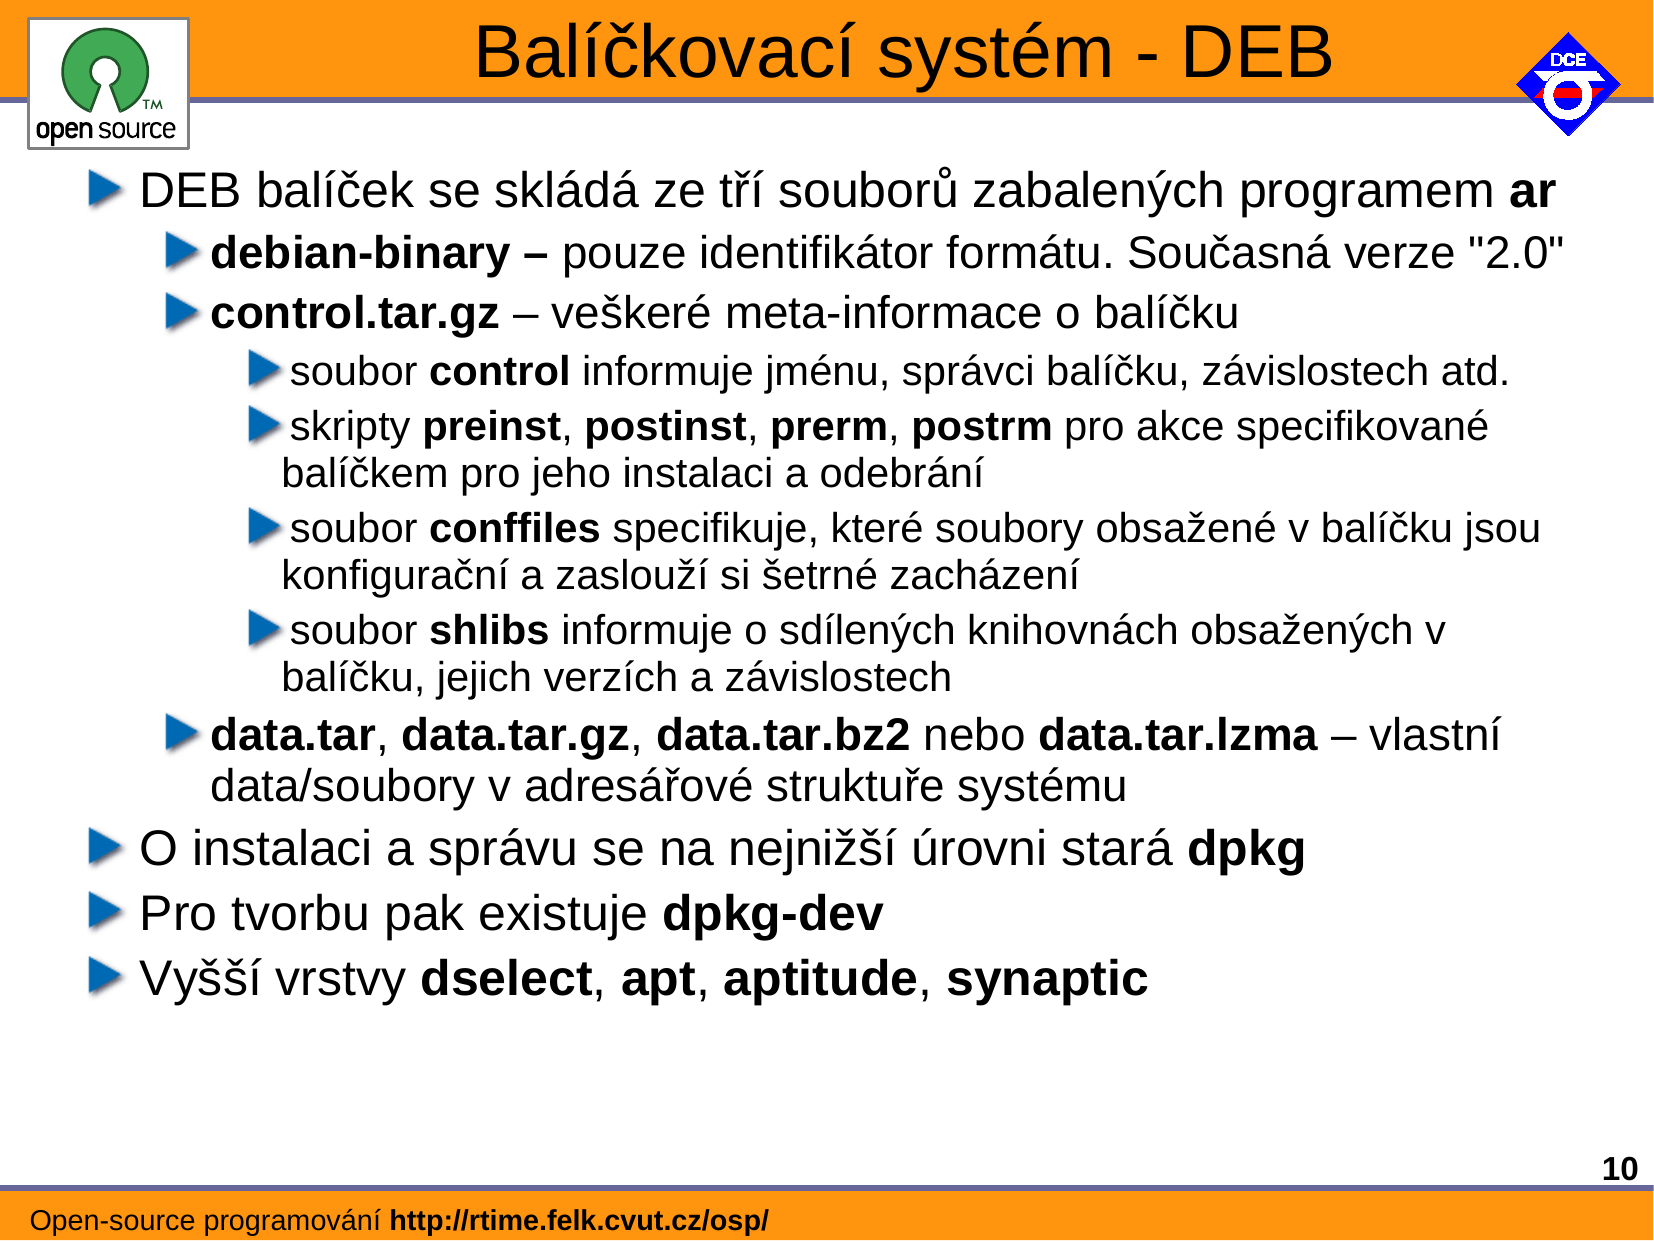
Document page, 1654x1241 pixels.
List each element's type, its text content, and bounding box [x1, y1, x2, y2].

list DEB balíček se skládá ze tří souborů zabalených programem ar debian-binary – pouze identifikátor formátu. Současná verze "2.0" control.tar.gz – veškeré meta-informace o balíčku soubor control informuje jménu, správci balíčku, závislostech atd. skripty preinst, postinst, prerm, postrm pro akce specifikované balíčkem pro jeho instalaci a odebrání soubor conffiles specifikuje, které soubory obsažené v balíčku jsou konfigurační a zaslouží si šetrné zacházení soubor shlibs informuje o sdílených knihovnách obsažených v balíčku, jejich verzích a závislostech data.tar, data.tar.gz, data.tar.bz2 nebo data.tar.lzma – vlastní data/soubory v adresářové struktuře systému O instalaci a správu se na nejnižší úrovni stará dpkg Pro tvorbu pak existuje dpkg-dev Vyšší vrstvy dselect, apt, aptitude, synaptic [68, 162, 1592, 1117]
title Balíčkovací systém - DEB [178, 4, 1631, 98]
